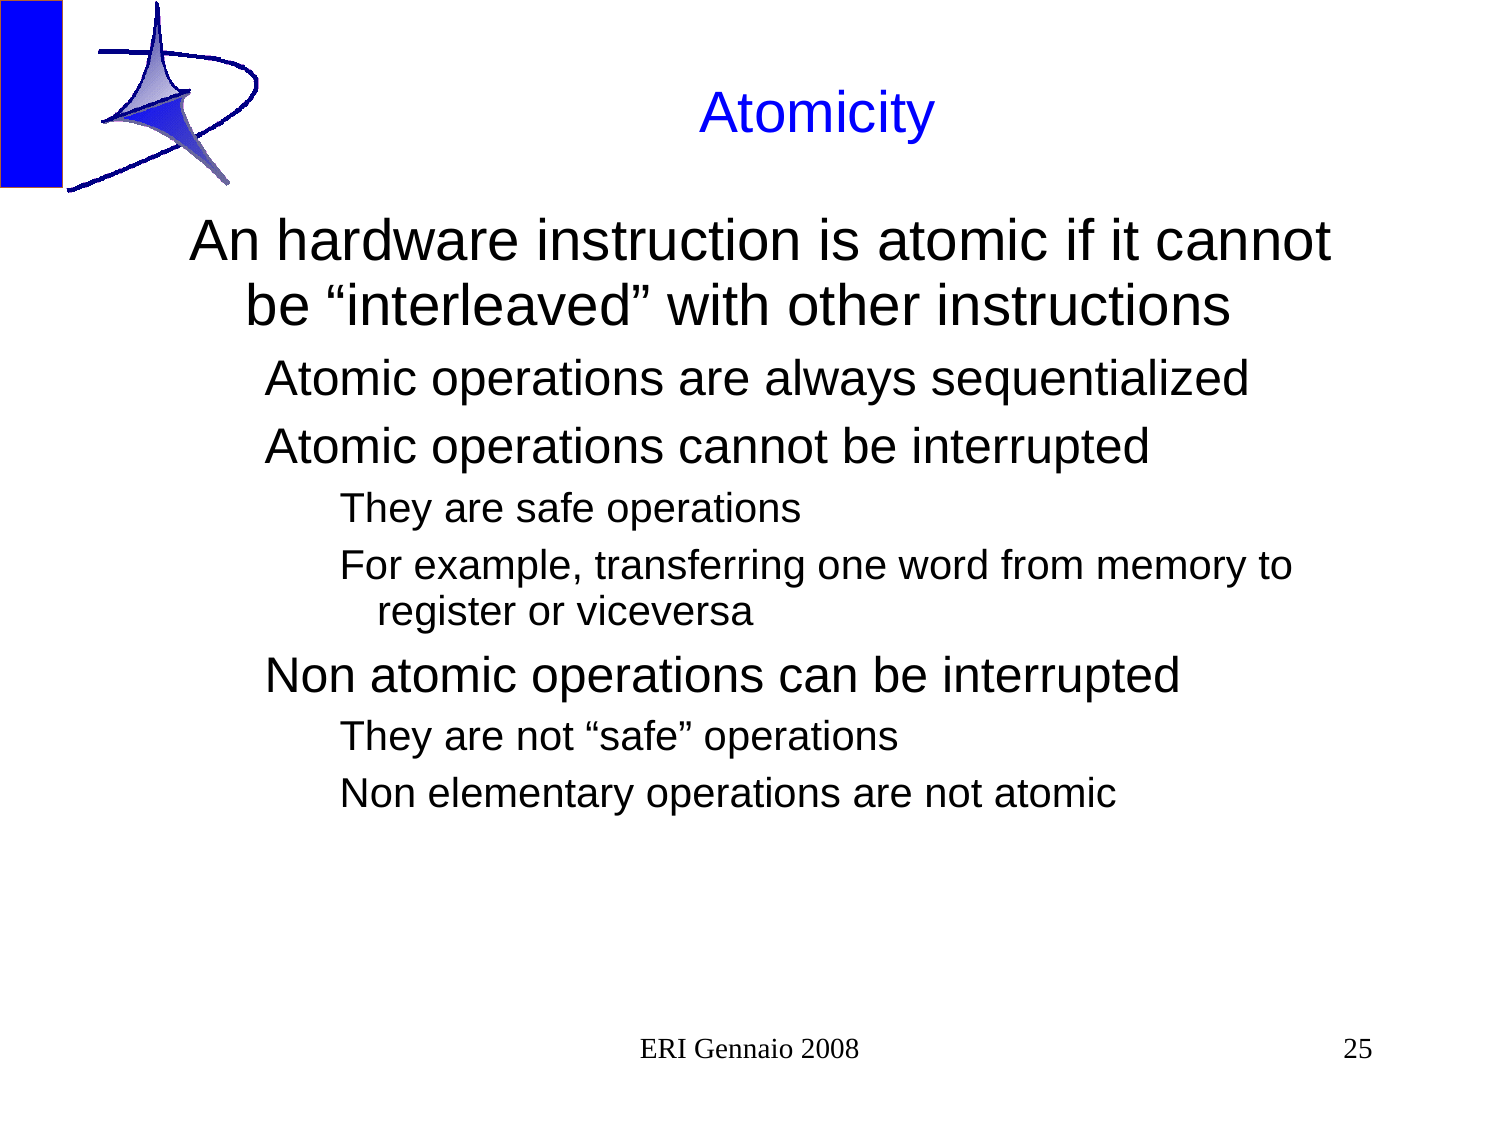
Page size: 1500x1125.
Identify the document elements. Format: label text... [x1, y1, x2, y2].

picture [62, 0, 263, 197]
title Atomicity [174, 61, 1425, 164]
list An hardware instruction is atomic if it cannot be “interleaved” with other instructions Atomic operations are always sequentialized Atomic operations cannot be interrupted They are safe operations For example, transferring one word from memory to register or viceversa Non atomic operations can be interrupted They are not “safe” operations Non elementary operations are not atomic [174, 199, 1425, 963]
